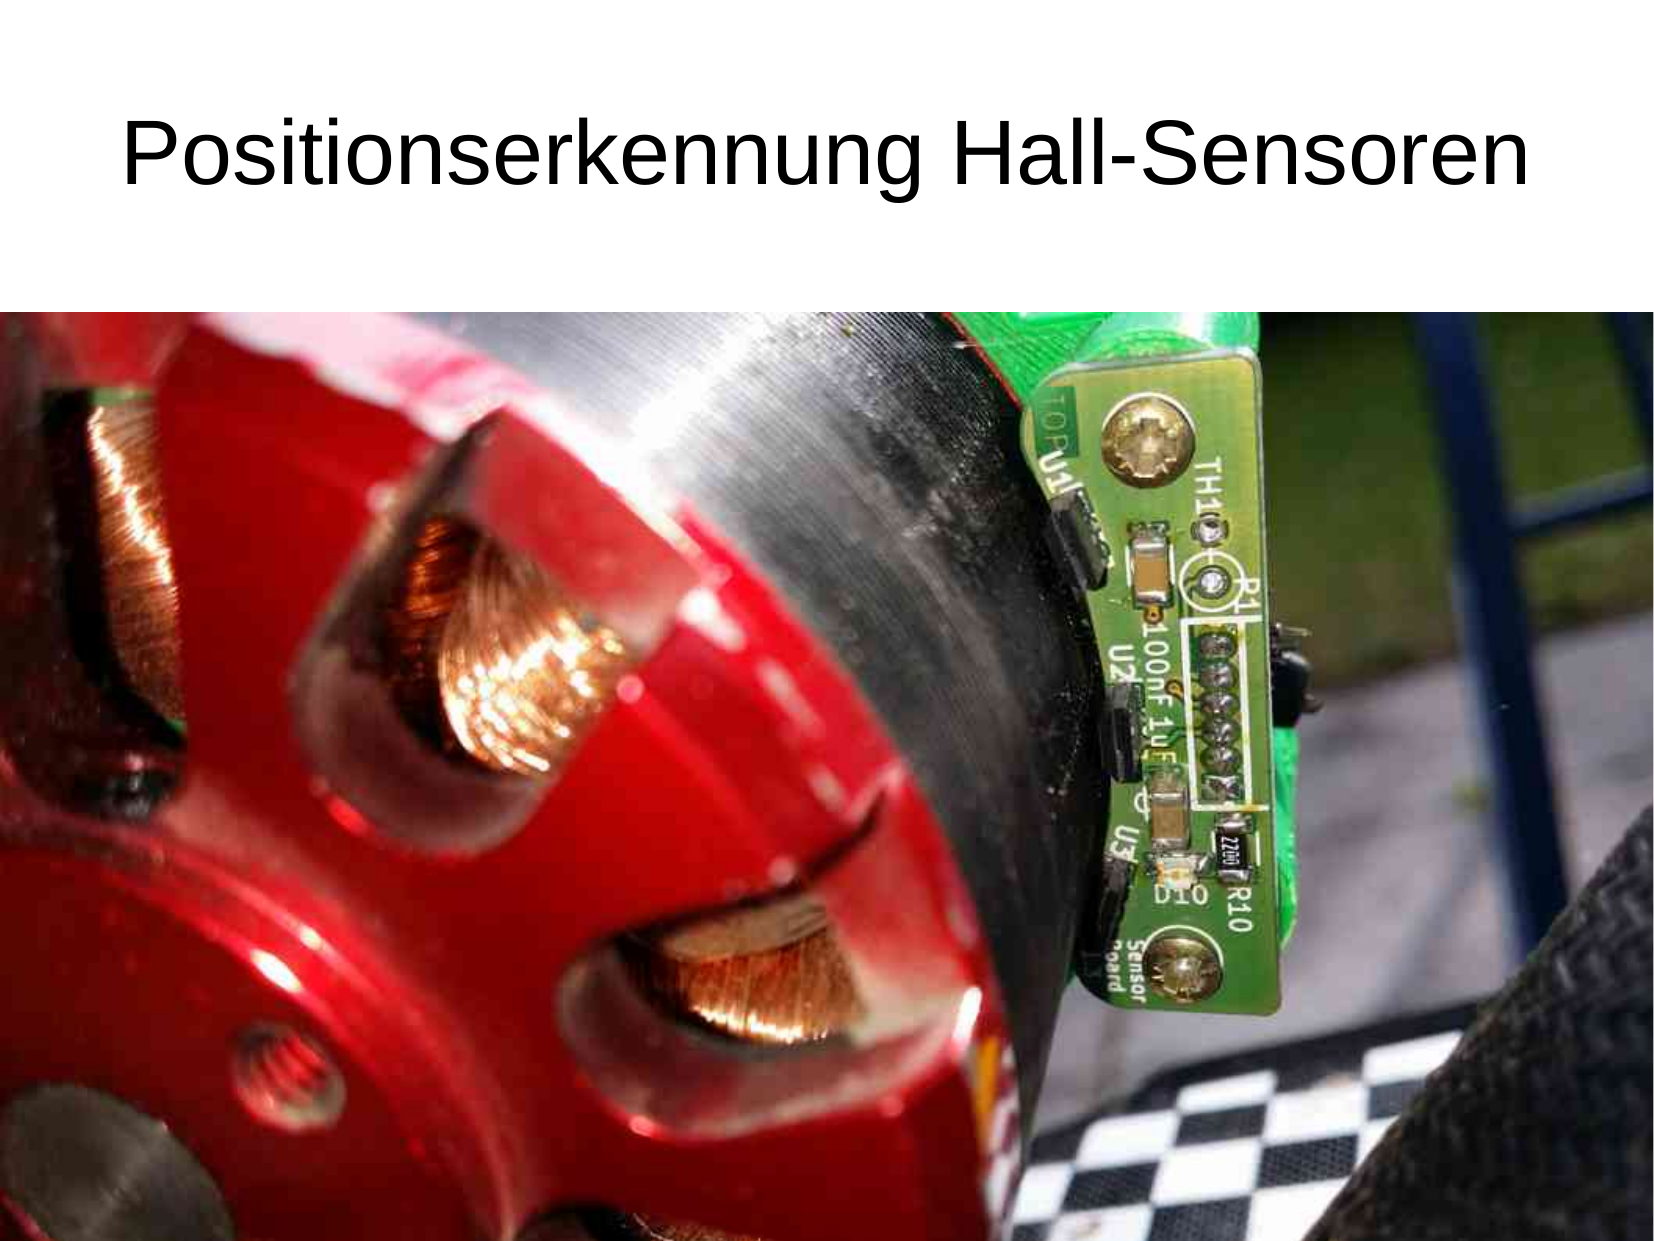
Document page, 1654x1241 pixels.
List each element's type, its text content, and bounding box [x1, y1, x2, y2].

picture [0, 312, 1654, 1241]
title Positionserkennung Hall-Sensoren [82, 49, 1571, 257]
